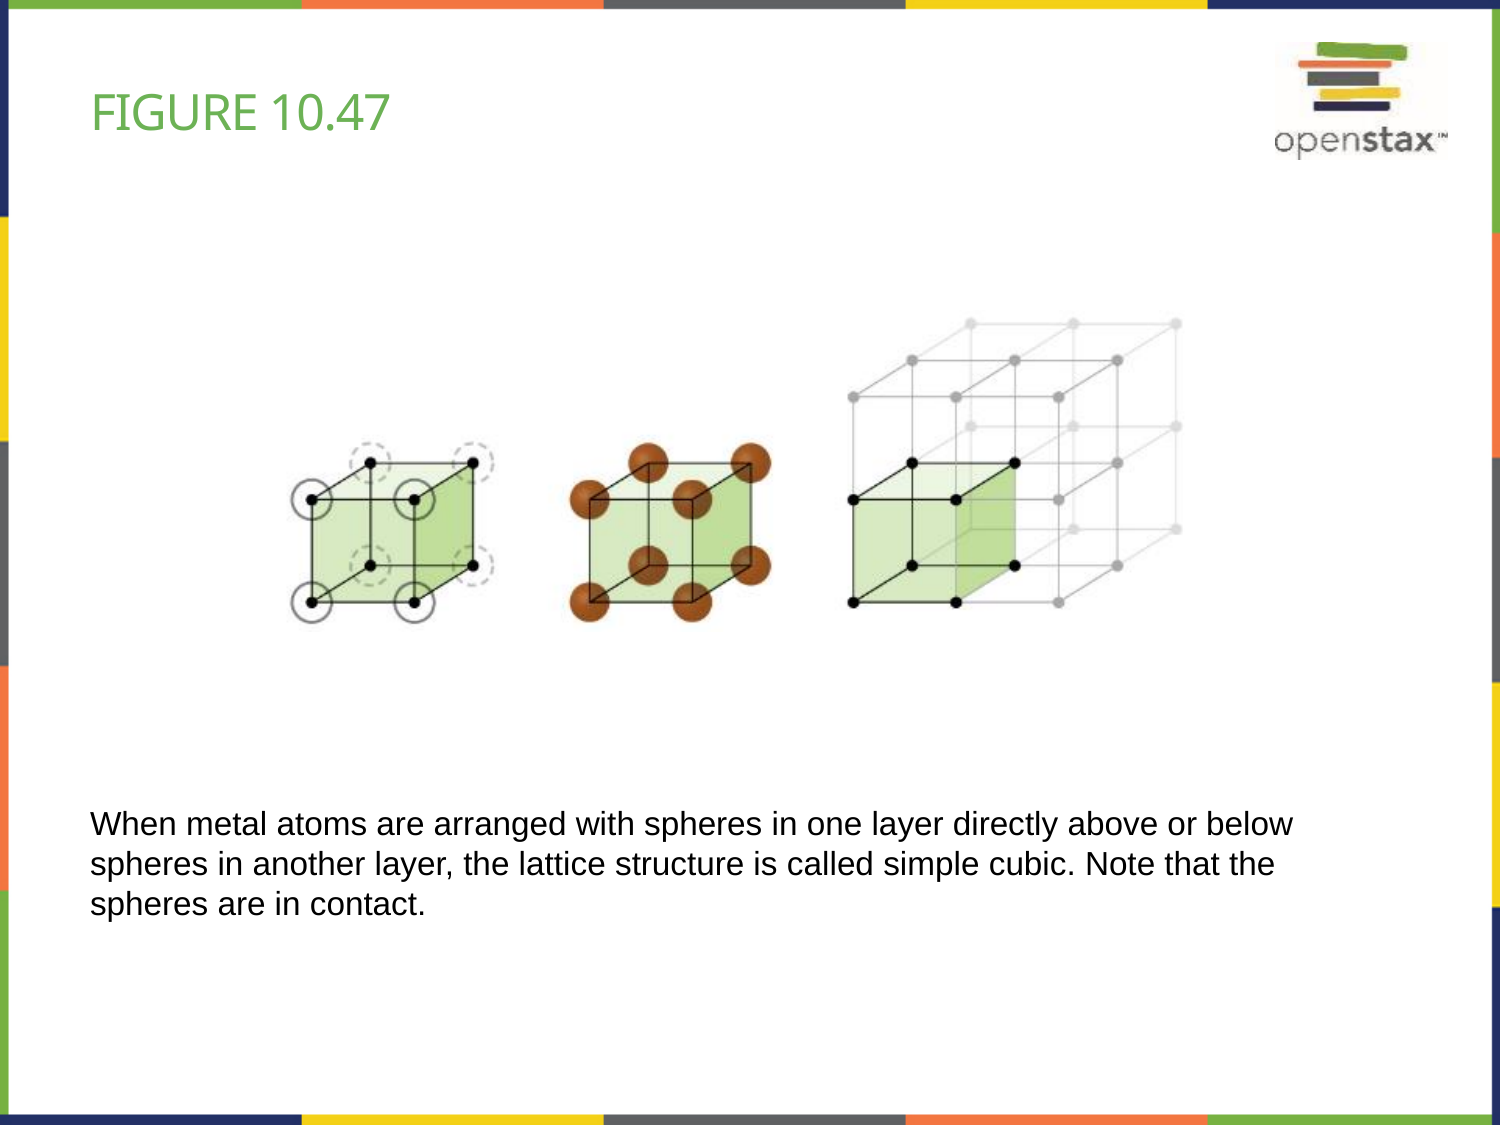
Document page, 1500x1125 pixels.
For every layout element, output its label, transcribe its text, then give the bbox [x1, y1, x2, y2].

title Figure 10.47 [75, 39, 1398, 148]
list When metal atoms are arranged with spheres in one layer directly above or below spheres in another layer, the lattice structure is called simple cubic. Note that the spheres are in contact. [75, 794, 1398, 986]
picture [0, 0, 1500, 1125]
